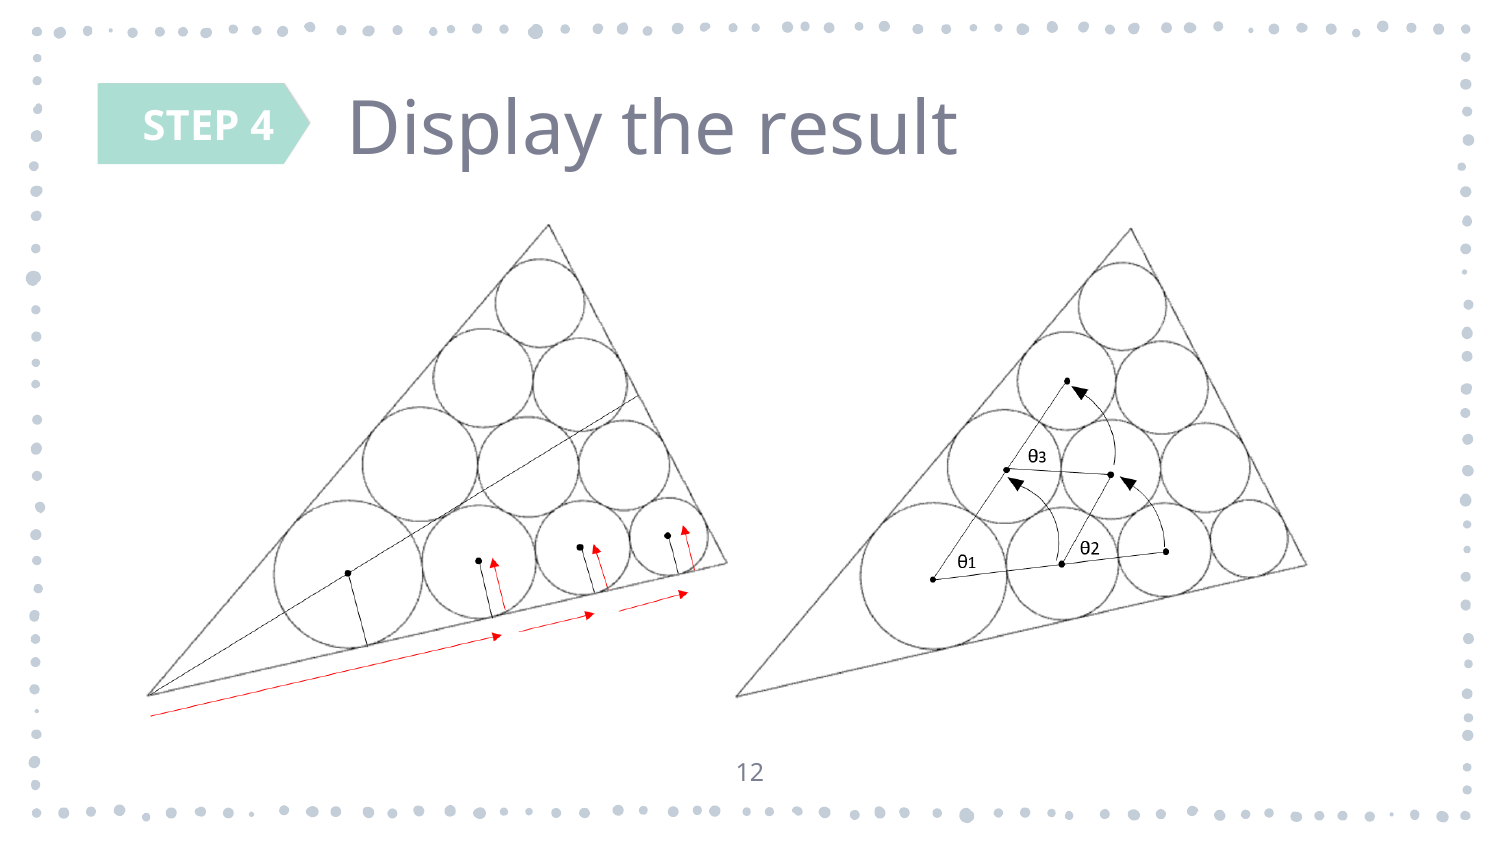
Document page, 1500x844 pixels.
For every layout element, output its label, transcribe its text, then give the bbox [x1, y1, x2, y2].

text_box 12 [0, 741, 1500, 807]
picture [132, 217, 1319, 721]
text_box STEP 4 [97, 83, 310, 165]
text_box Display the result [331, 71, 1082, 178]
